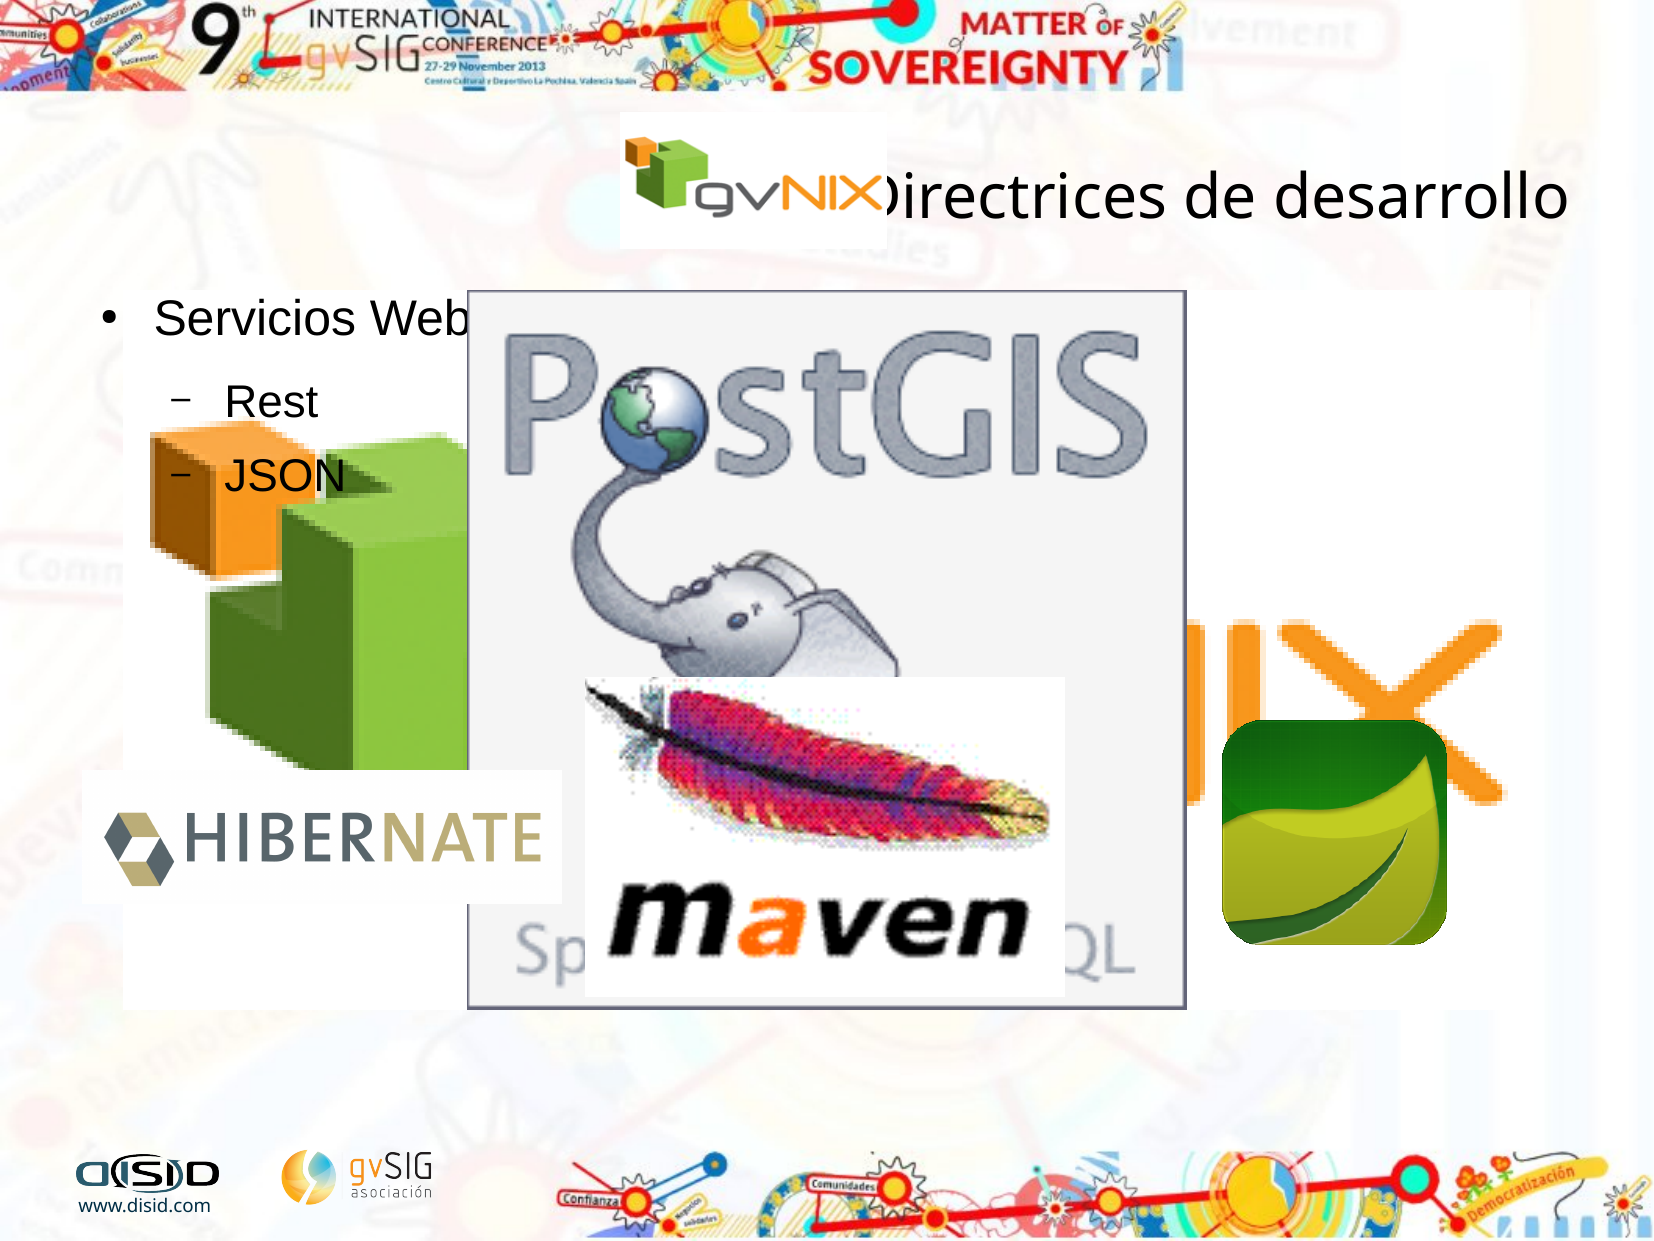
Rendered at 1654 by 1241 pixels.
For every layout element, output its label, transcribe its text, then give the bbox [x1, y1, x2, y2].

title Directrices de desarrollo [82, 90, 1571, 298]
picture [0, 0, 1654, 1241]
